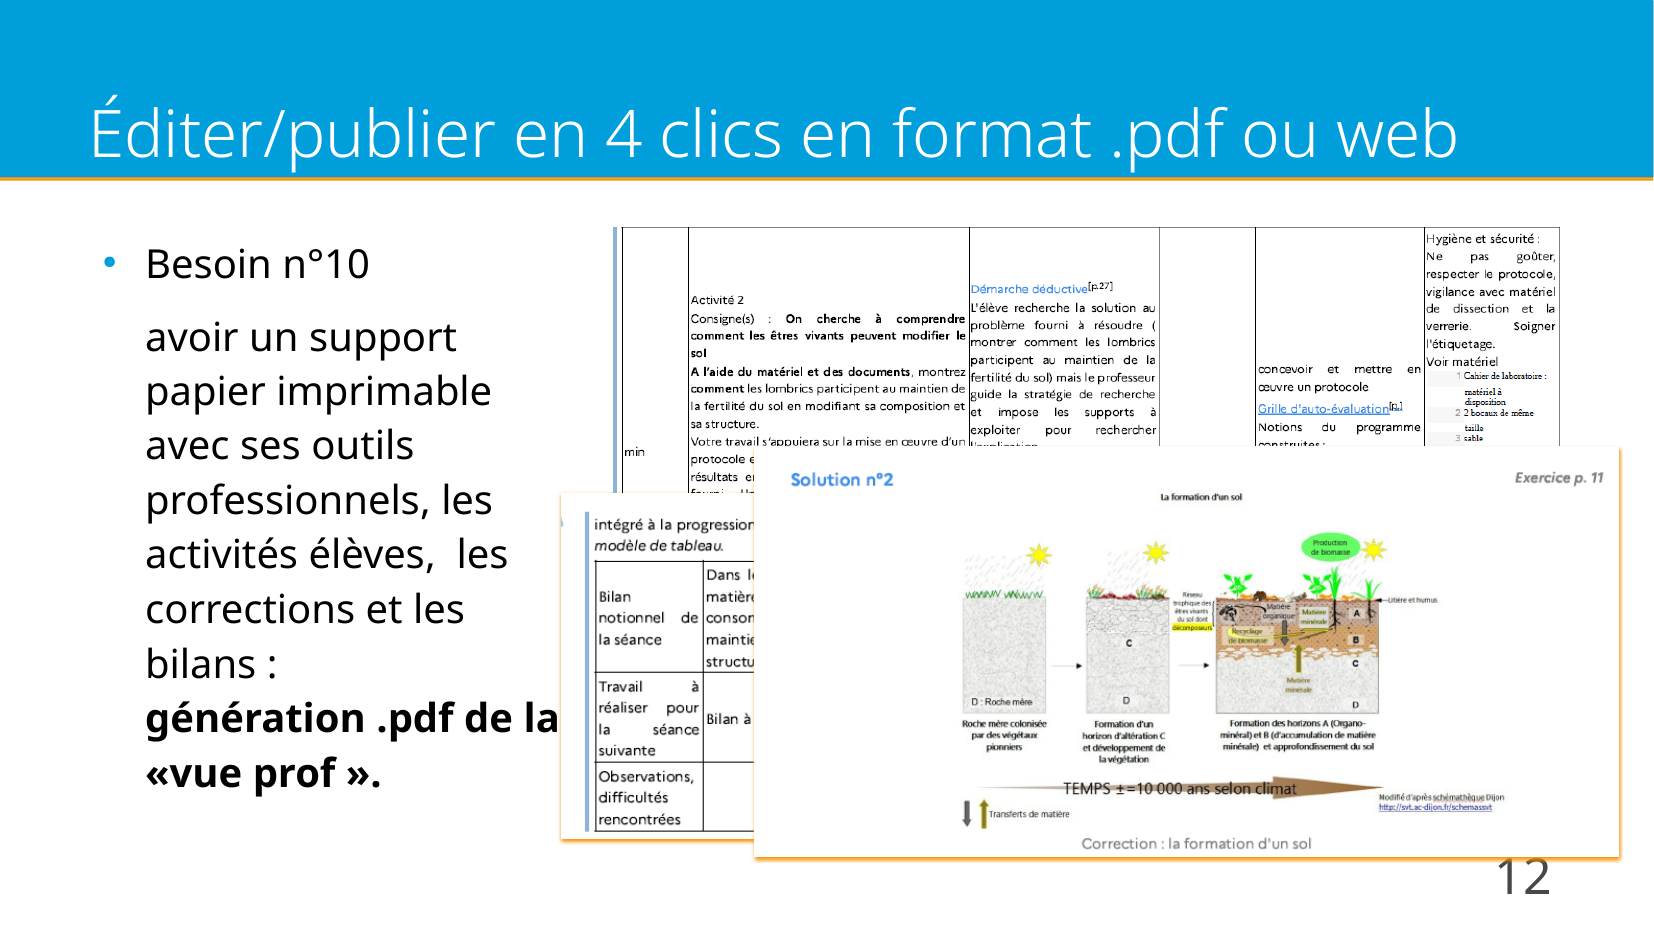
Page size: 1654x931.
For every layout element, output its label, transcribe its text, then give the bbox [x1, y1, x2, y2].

title Éditer/publier en 4 clics en format .pdf ou web [88, 14, 1565, 178]
picture [0, 181, 1654, 931]
list Besoin n°10 avoir un support papier imprimable avec ses outils professionnels, les activités élèves, les corrections et les bilans : génération .pdf de la «vue prof ». [88, 236, 562, 813]
